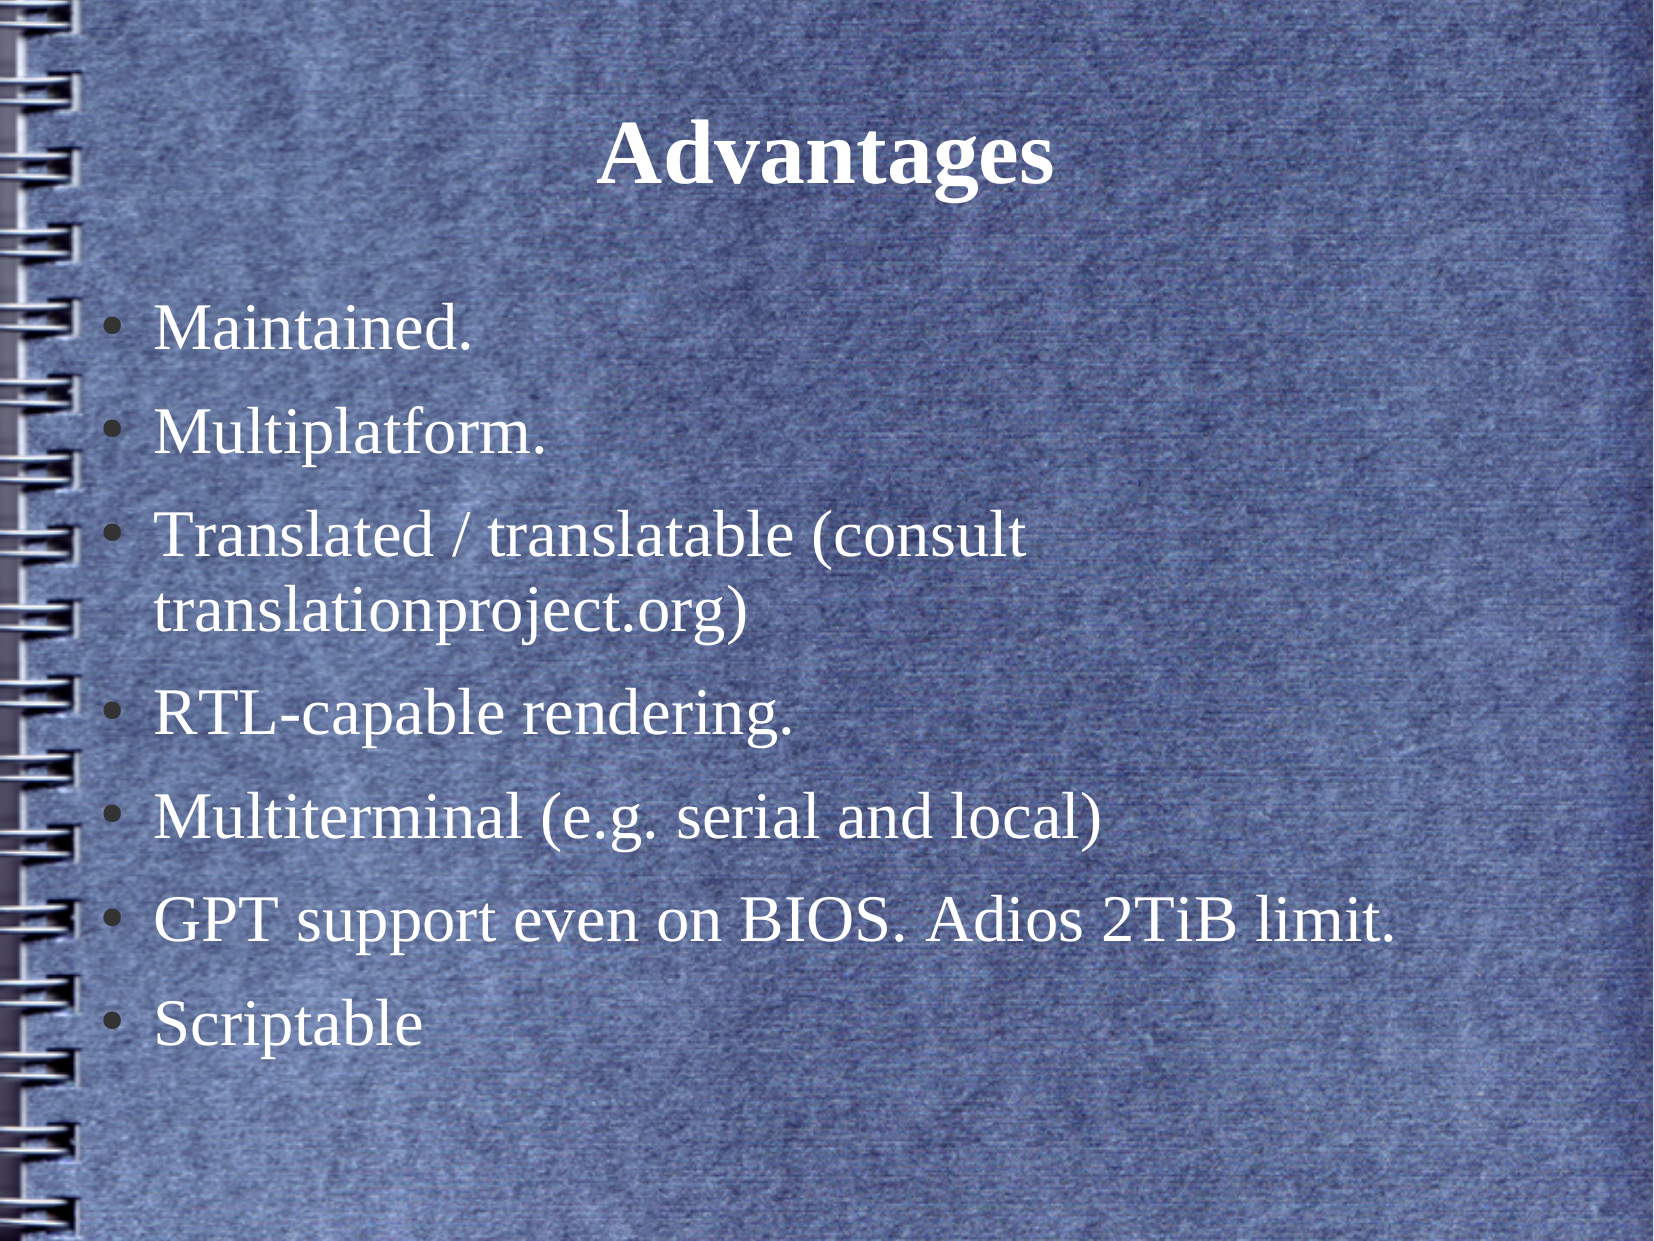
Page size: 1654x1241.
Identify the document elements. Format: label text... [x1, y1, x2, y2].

picture [0, 0, 1654, 1241]
list Maintained. Multiplatform. Translated / translatable (consult translationproject.org) RTL-capable rendering. Multiterminal (e.g. serial and local) GPT support even on BIOS. Adios 2TiB limit. Scriptable [82, 290, 1571, 1110]
title Advantages [82, 49, 1571, 257]
